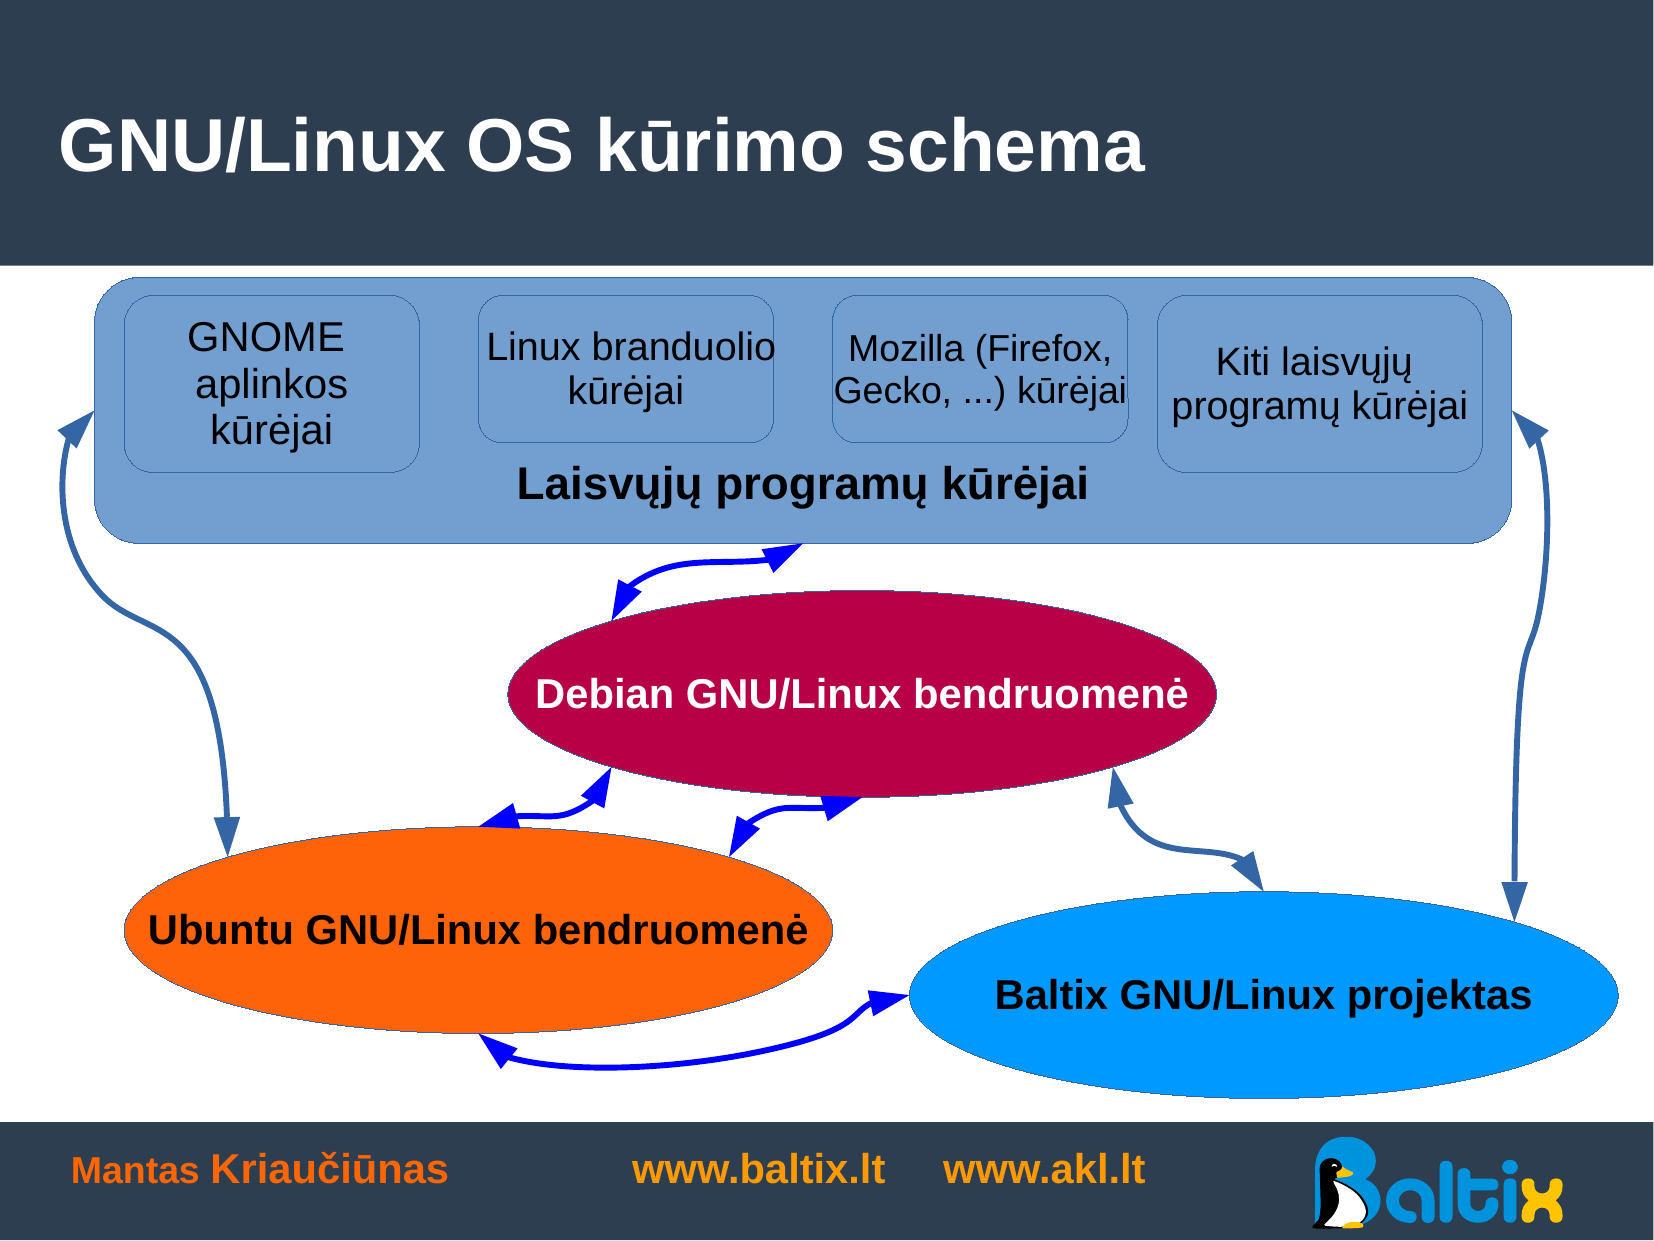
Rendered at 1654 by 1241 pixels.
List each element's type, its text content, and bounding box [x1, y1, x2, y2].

text_box GNOME aplinkos kūrėjai [124, 295, 420, 473]
text_box Baltix GNU/Linux projektas [909, 891, 1619, 1099]
title GNU/Linux OS kūrimo schema [59, 67, 1595, 225]
text_box Ubuntu GNU/Linux bendruomenė [124, 826, 833, 1034]
text_box Linux branduolio kūrėjai [478, 295, 774, 443]
text_box Laisvųjų programų kūrėjai [94, 277, 1512, 544]
text_box Mozilla (Firefox, Gecko, ...) kūrėjai [832, 295, 1129, 443]
text_box Debian GNU/Linux bendruomenė [507, 590, 1217, 798]
text_box Kiti laisvųjų programų kūrėjai [1157, 295, 1483, 473]
